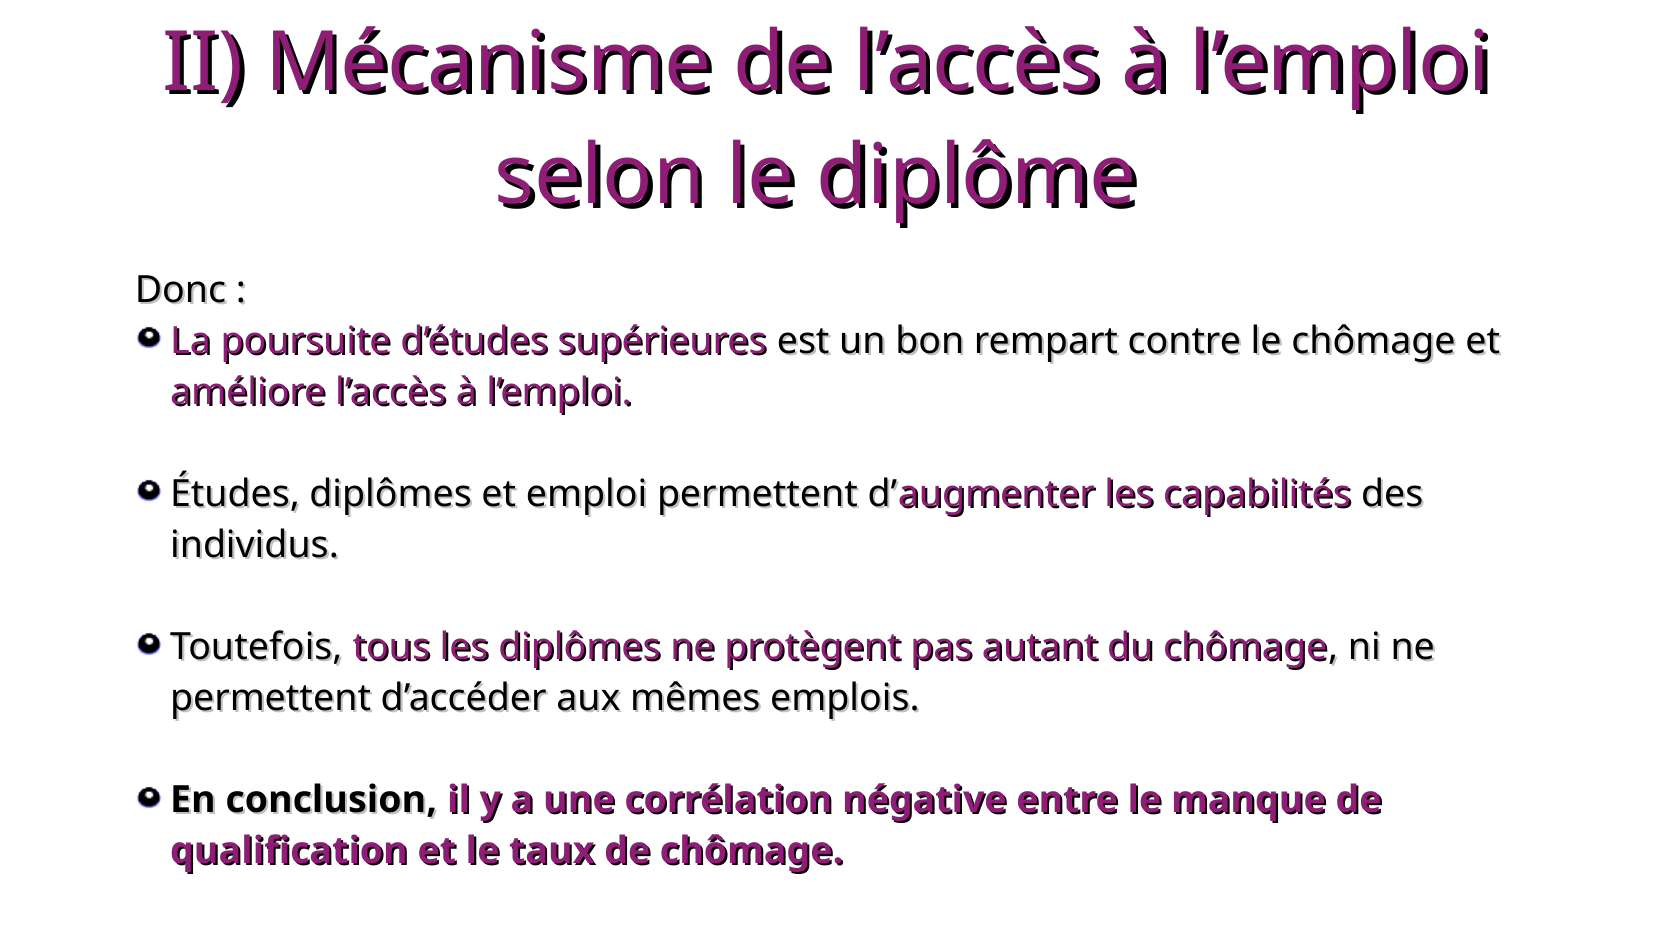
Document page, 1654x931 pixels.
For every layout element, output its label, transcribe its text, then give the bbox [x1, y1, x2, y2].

text_box Donc : La poursuite d’études supérieures est un bon rempart contre le chômage et améliore l’accès à l’emploi. Études, diplômes et emploi permettent d’augmenter les capabilités des individus. Toutefois, tous les diplômes ne protègent pas autant du chômage, ni ne permettent d’accéder aux mêmes emplois. En conclusion, il y a une corrélation négative entre le manque de qualification et le taux de chômage. [120, 255, 1591, 871]
title II) Mécanisme de l’accès à l’emploi selon le diplôme [82, 4, 1571, 226]
